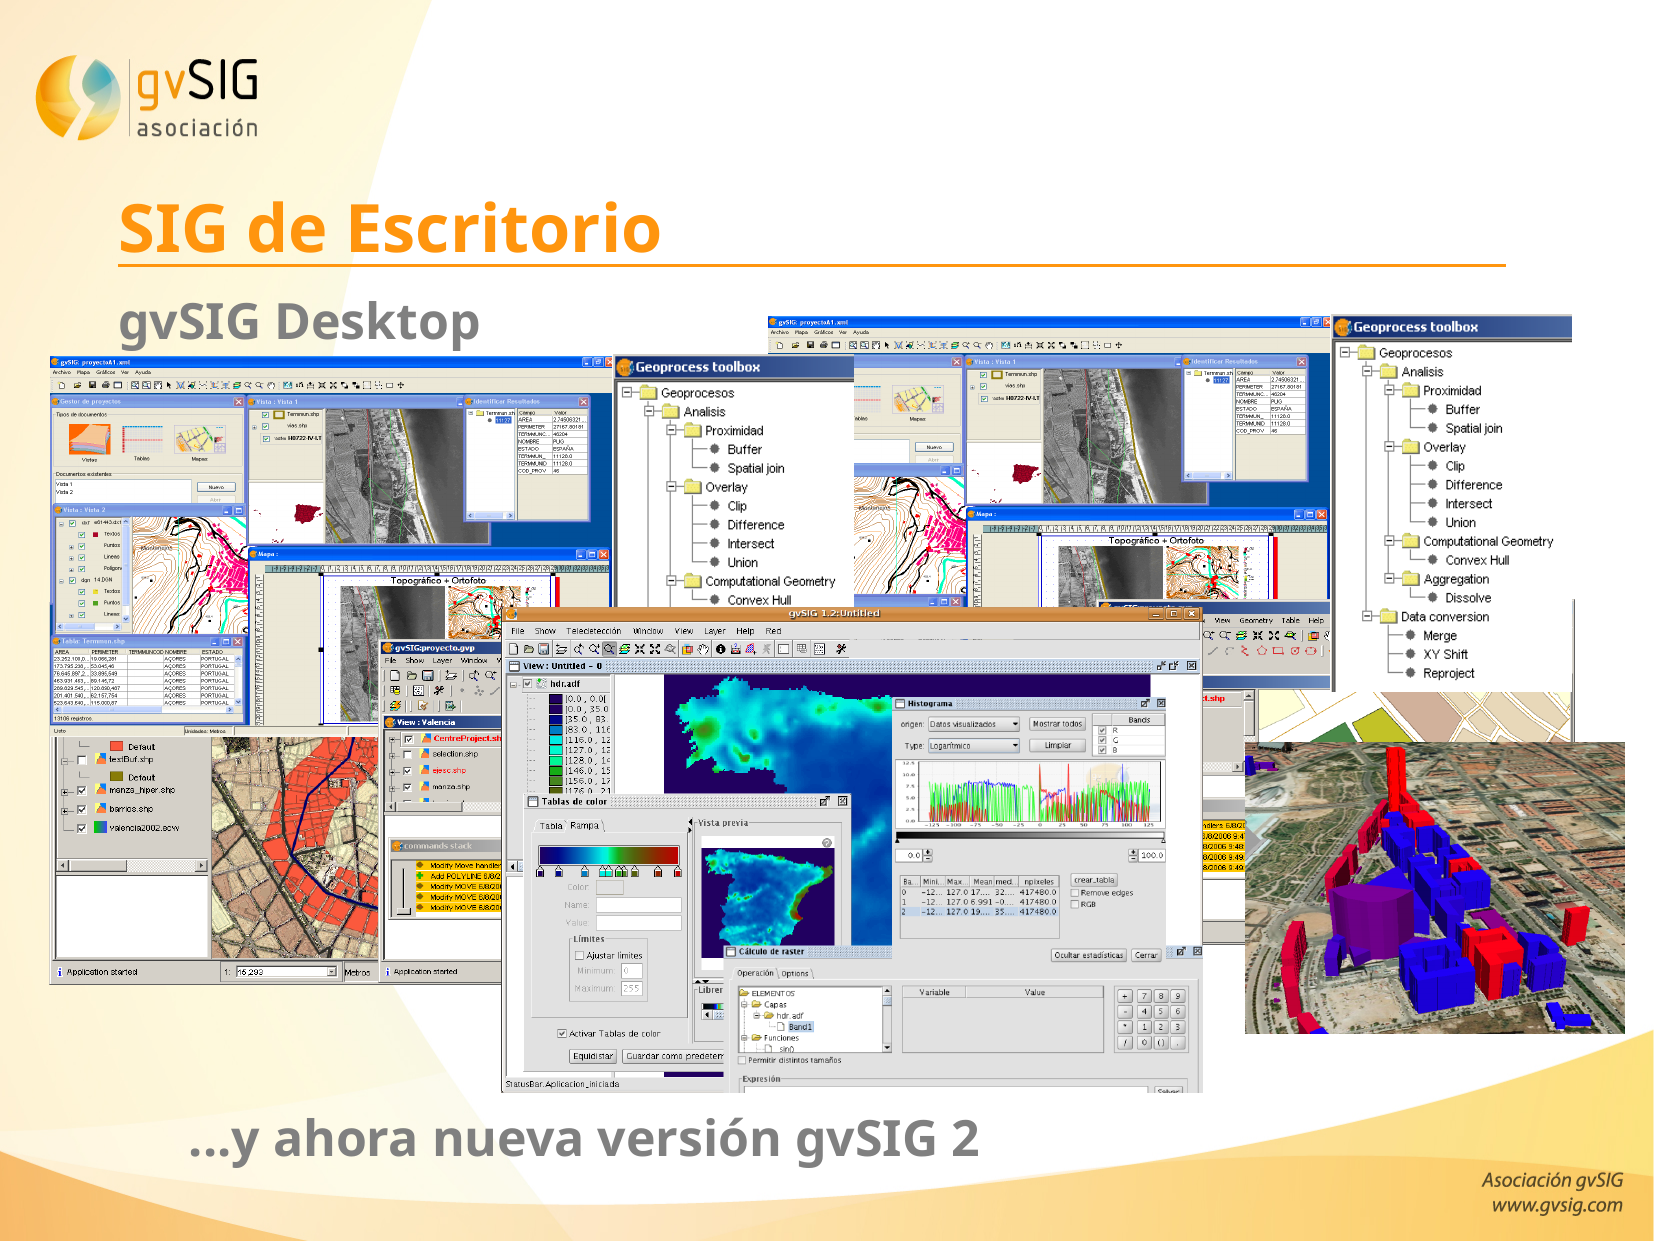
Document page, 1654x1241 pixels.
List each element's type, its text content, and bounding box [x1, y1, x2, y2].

title SIG de Escritorio [118, 177, 1607, 276]
picture [0, 0, 1654, 1241]
title gvSIG Desktop [118, 276, 1093, 356]
title ...y ahora nueva versión gvSIG 2 [188, 1092, 1489, 1182]
